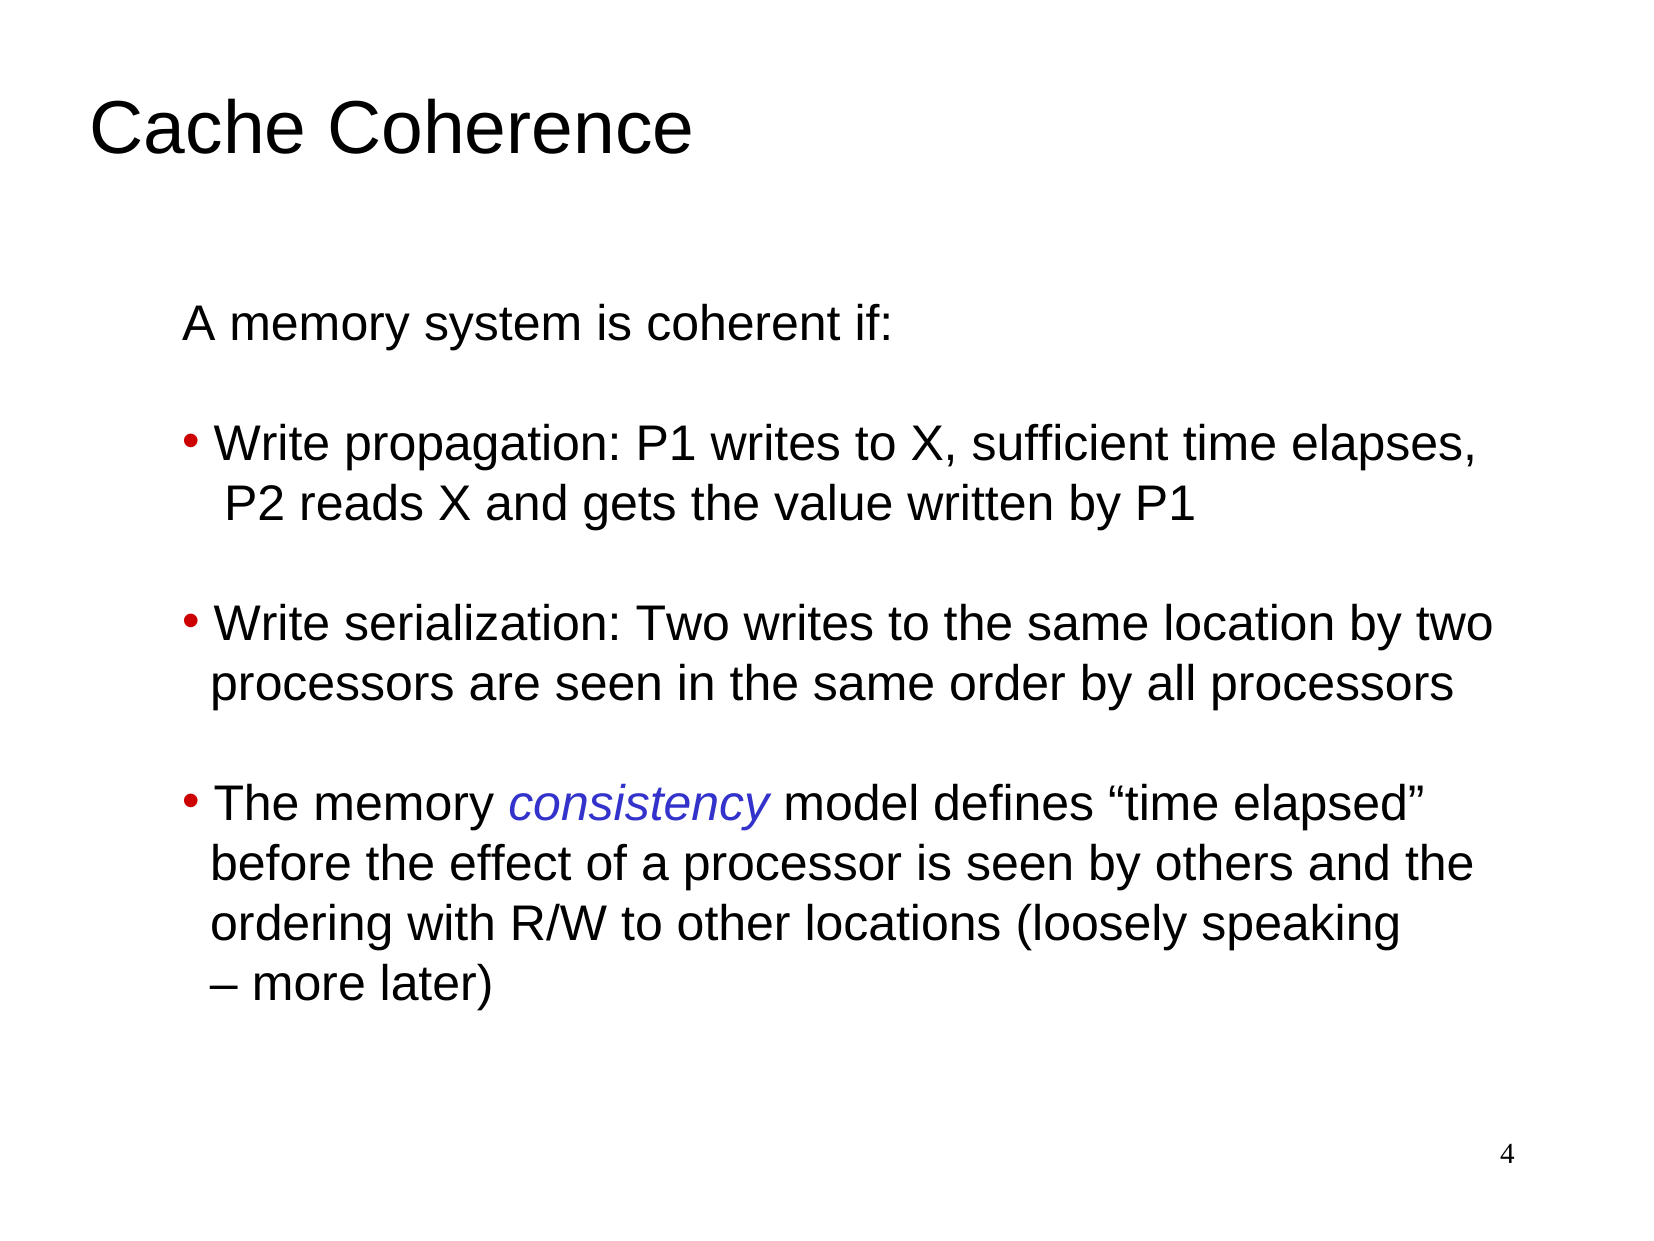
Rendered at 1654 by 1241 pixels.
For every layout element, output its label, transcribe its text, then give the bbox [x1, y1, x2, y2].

text_box <number> [1185, 1129, 1530, 1213]
text_box Cache Coherence [74, 71, 710, 177]
text_box A memory system is coherent if: Write propagation: P1 writes to X, sufficient time elapses, P2 reads X and gets the value written by P1 Write serialization: Two writes to the same location by two processors are seen in the same order by all processors The memory consistency model defines “time elapsed” before the effect of a processor is seen by others and the ordering with R/W to other locations (loosely speaking – more later) [167, 282, 1510, 1019]
